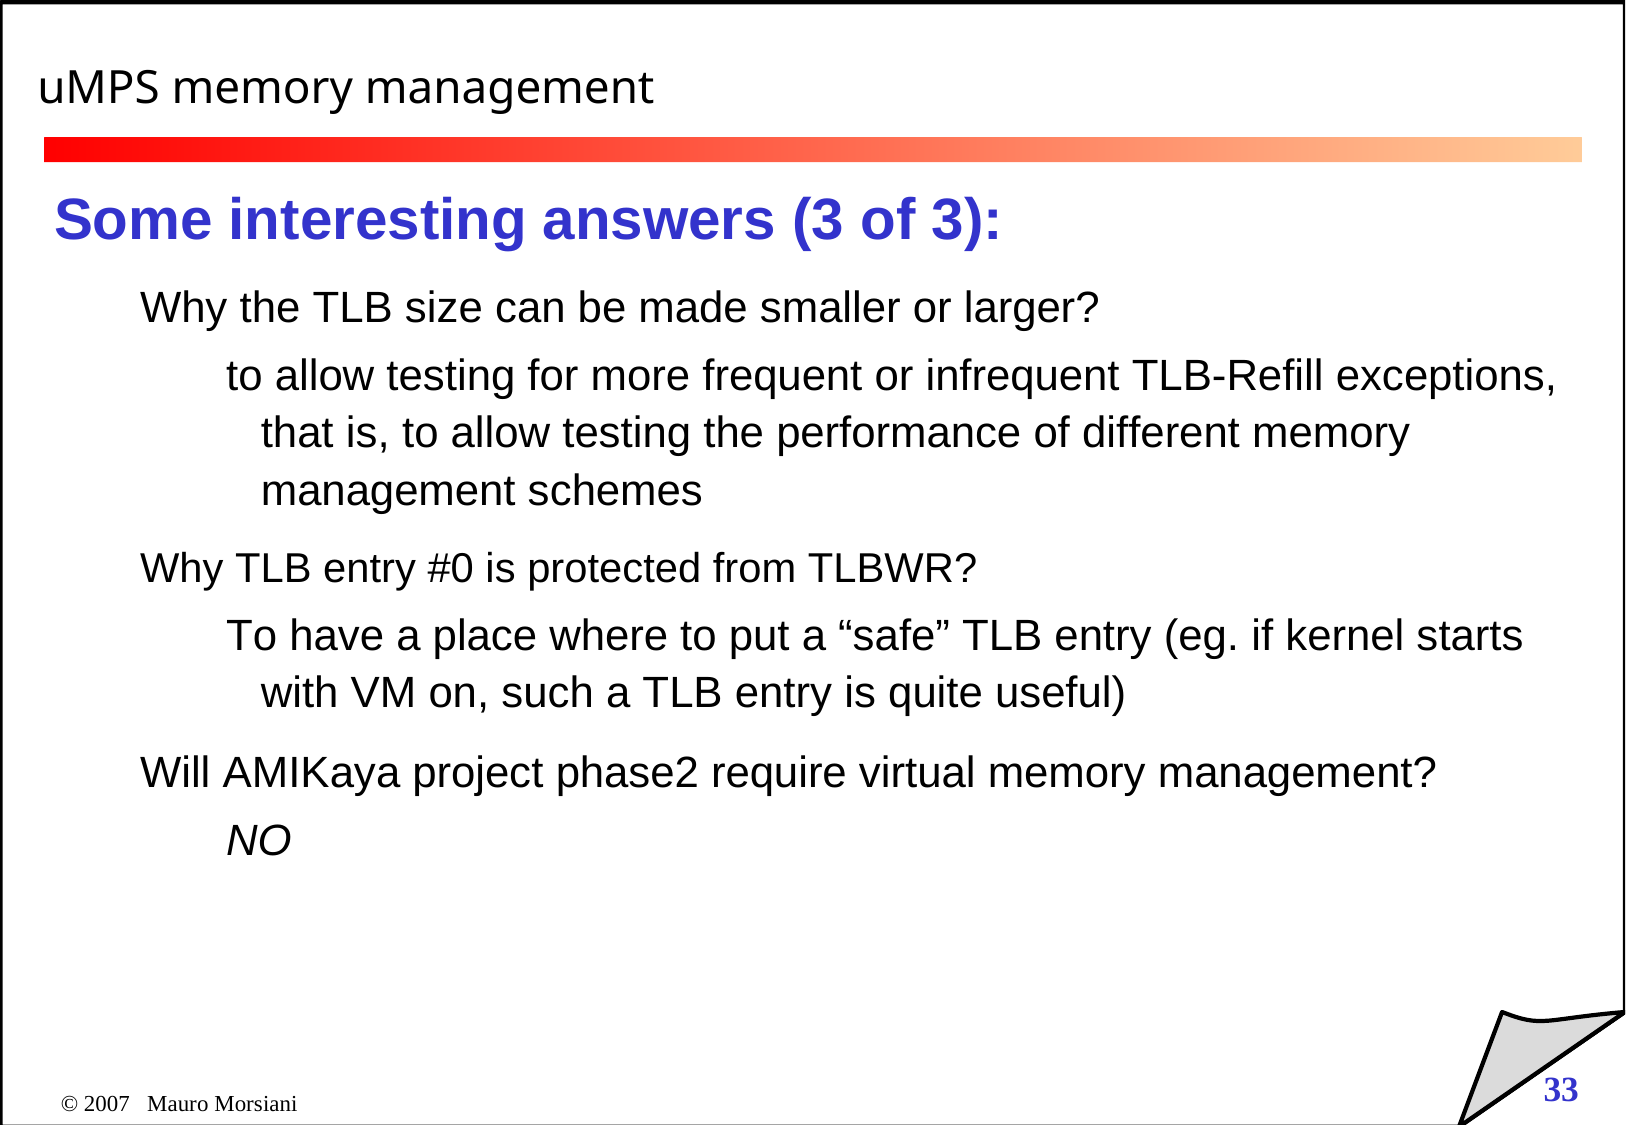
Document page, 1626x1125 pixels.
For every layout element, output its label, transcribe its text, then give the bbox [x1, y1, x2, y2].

title uMPS memory management [37, 44, 1588, 131]
list Some interesting answers (3 of 3): Why the TLB size can be made smaller or larger? to allow testing for more frequent or infrequent TLB-Refill exceptions, that is, to allow testing the performance of different memory management schemes Why TLB entry #0 is protected from TLBWR? To have a place where to put a “safe” TLB entry (eg. if kernel starts with VM on, such a TLB entry is quite useful) Will AMIKaya project phase2 require virtual memory management? NO [54, 187, 1571, 1124]
